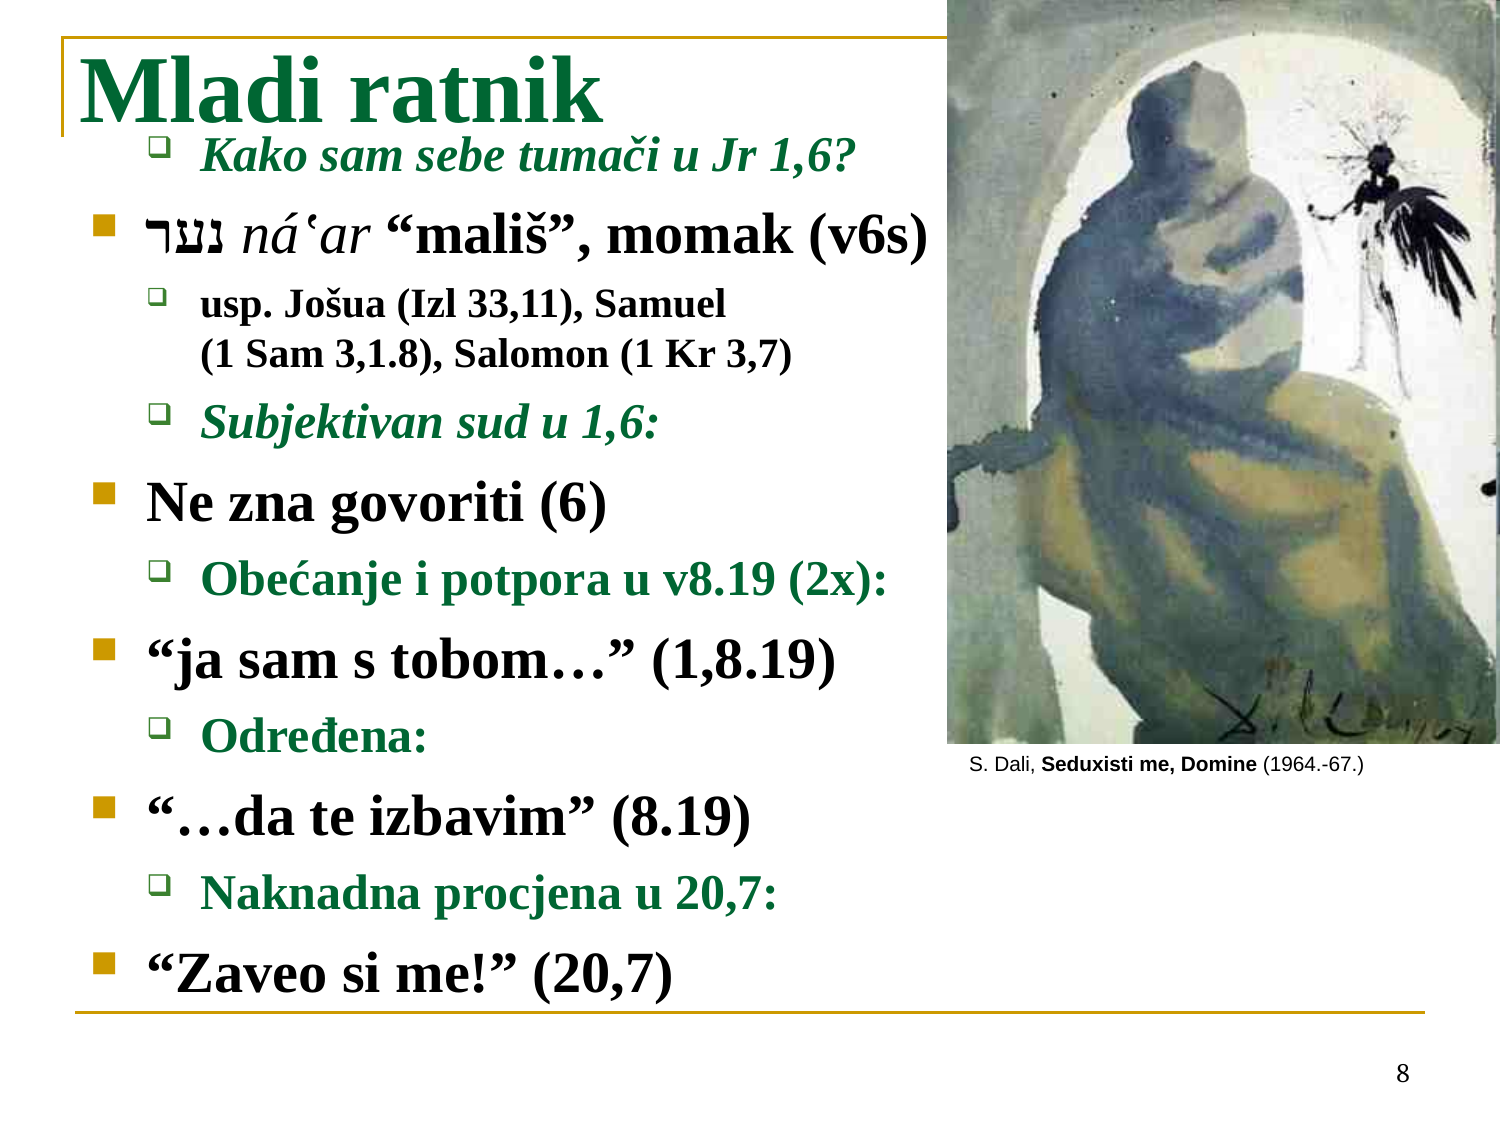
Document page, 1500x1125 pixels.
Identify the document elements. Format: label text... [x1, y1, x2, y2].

list Kako sam sebe tumači u Jr 1,6? נער ná‛ar “mališ”, momak (v6s) usp. Jošua (Izl 33,11), Samuel (1 Sam 3,1.8), Salomon (1 Kr 3,7) Subjektivan sud u 1,6: Ne zna govoriti (6) Obećanje i potpora u v8.19 (2x): “ja sam s tobom…” (1,8.19) Određena: “…da te izbavim” (8.19) Naknadna procjena u 20,7: “Zaveo si me!” (20,7) [75, 113, 1426, 1012]
picture [947, 0, 1500, 744]
title Mladi ratnik [64, 19, 947, 206]
text_box <number> [1074, 1024, 1426, 1100]
text_box S. Dali, Seduxisti me, Domine (1964.-67.) [954, 743, 1492, 784]
